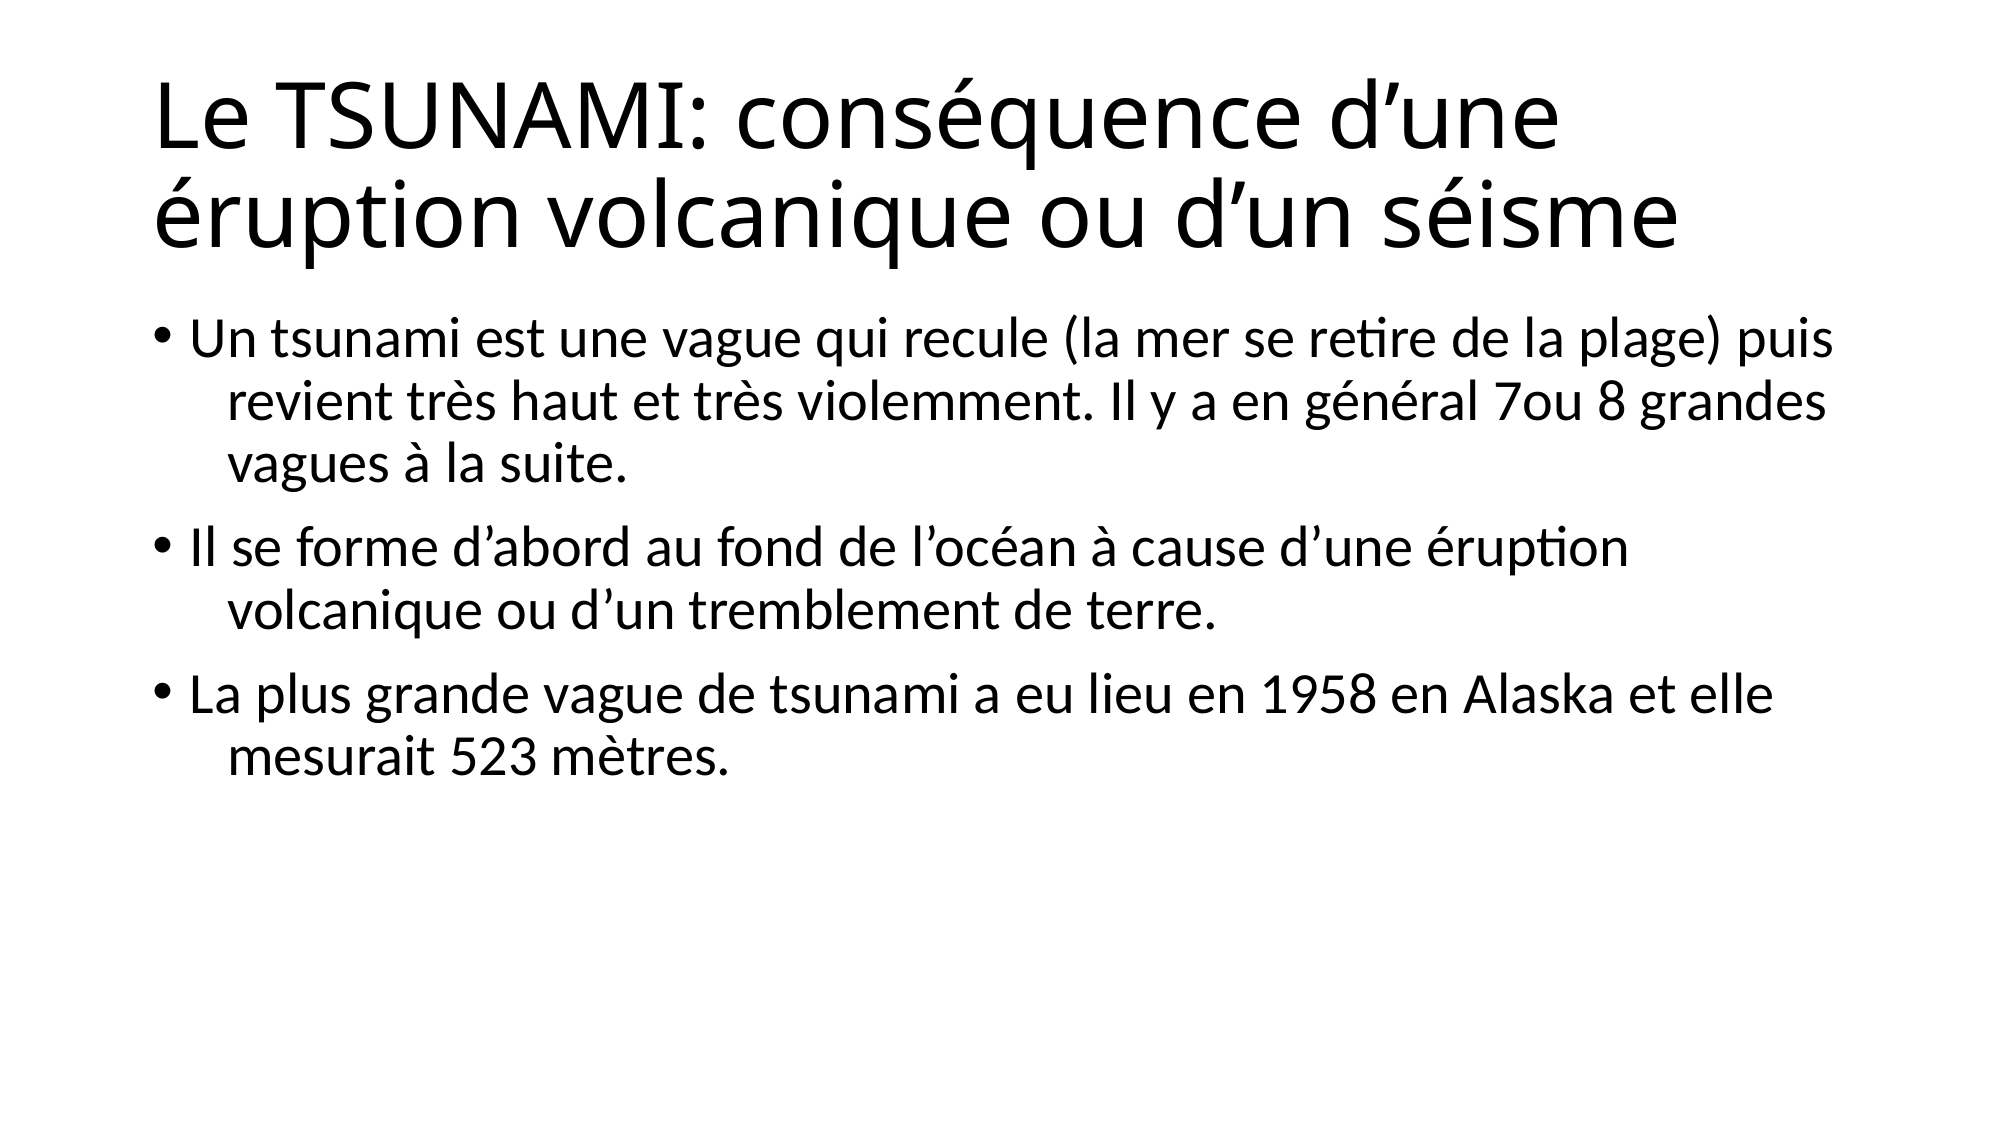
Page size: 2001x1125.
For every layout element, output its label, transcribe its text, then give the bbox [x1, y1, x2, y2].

title Le TSUNAMI: conséquence d’une éruption volcanique ou d’un séisme [137, 59, 1863, 278]
list Un tsunami est une vague qui recule (la mer se retire de la plage) puis revient très haut et très violemment. Il y a en général 7ou 8 grandes vagues à la suite. Il se forme d’abord au fond de l’océan à cause d’une éruption volcanique ou d’un tremblement de terre. La plus grande vague de tsunami a eu lieu en 1958 en Alaska et elle mesurait 523 mètres. [137, 299, 1863, 1014]
